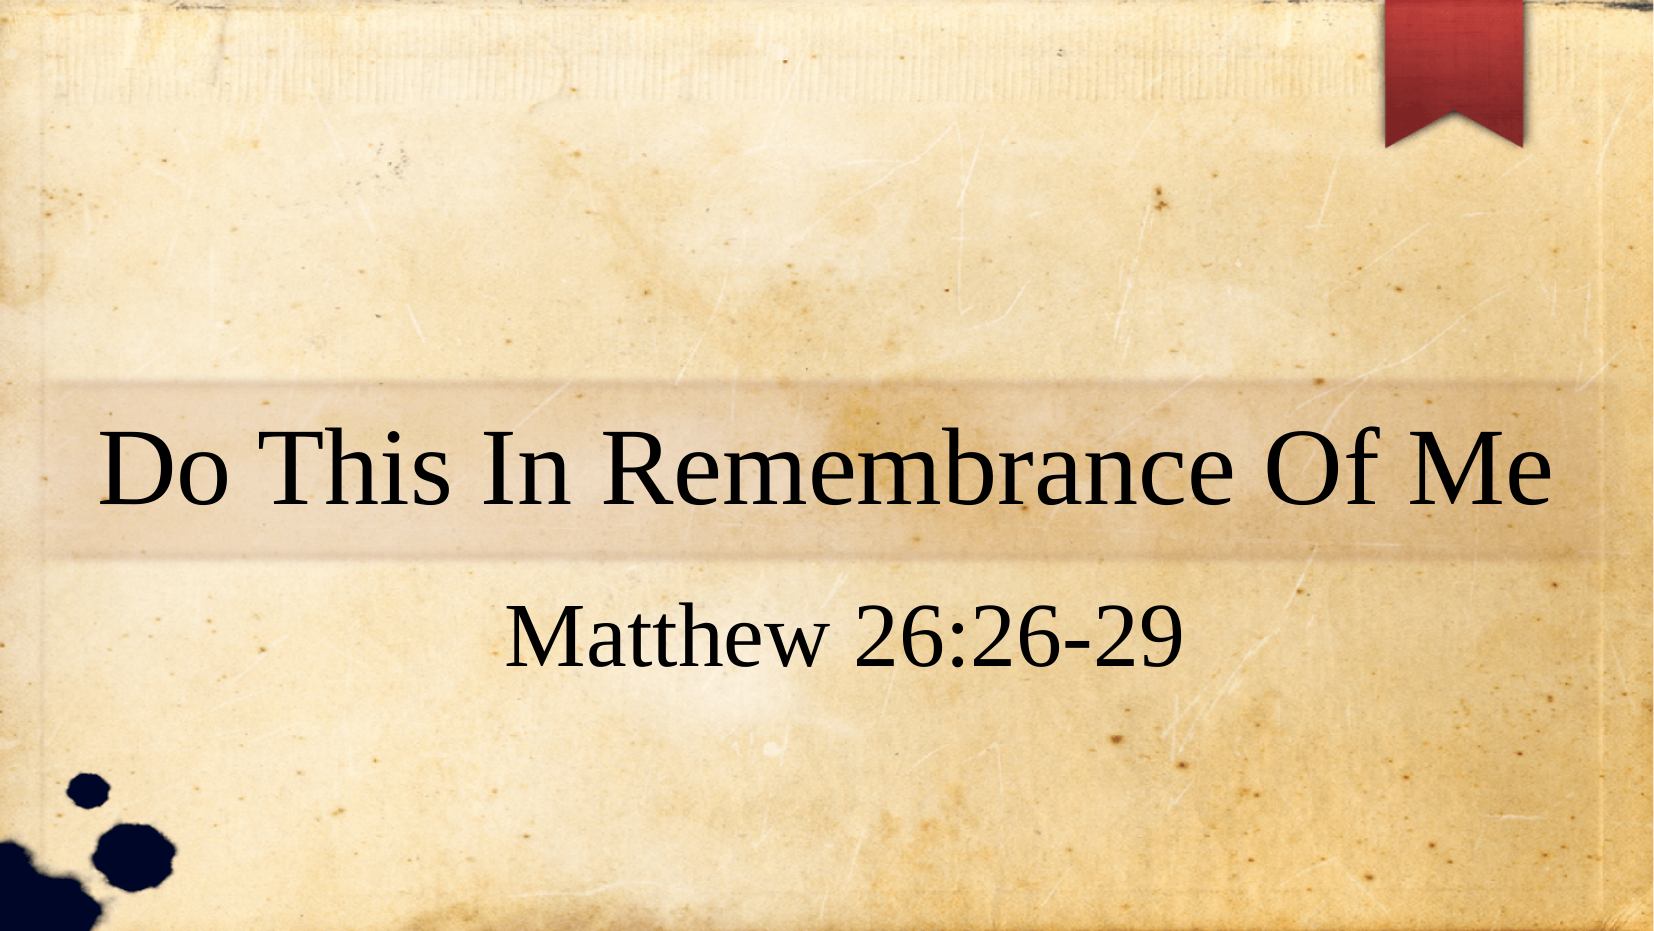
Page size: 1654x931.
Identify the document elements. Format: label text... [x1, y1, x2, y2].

title Do This In Remembrance Of Me [82, 389, 1571, 546]
picture [0, 0, 1654, 931]
list Matthew 26:26-29 [82, 584, 1538, 904]
